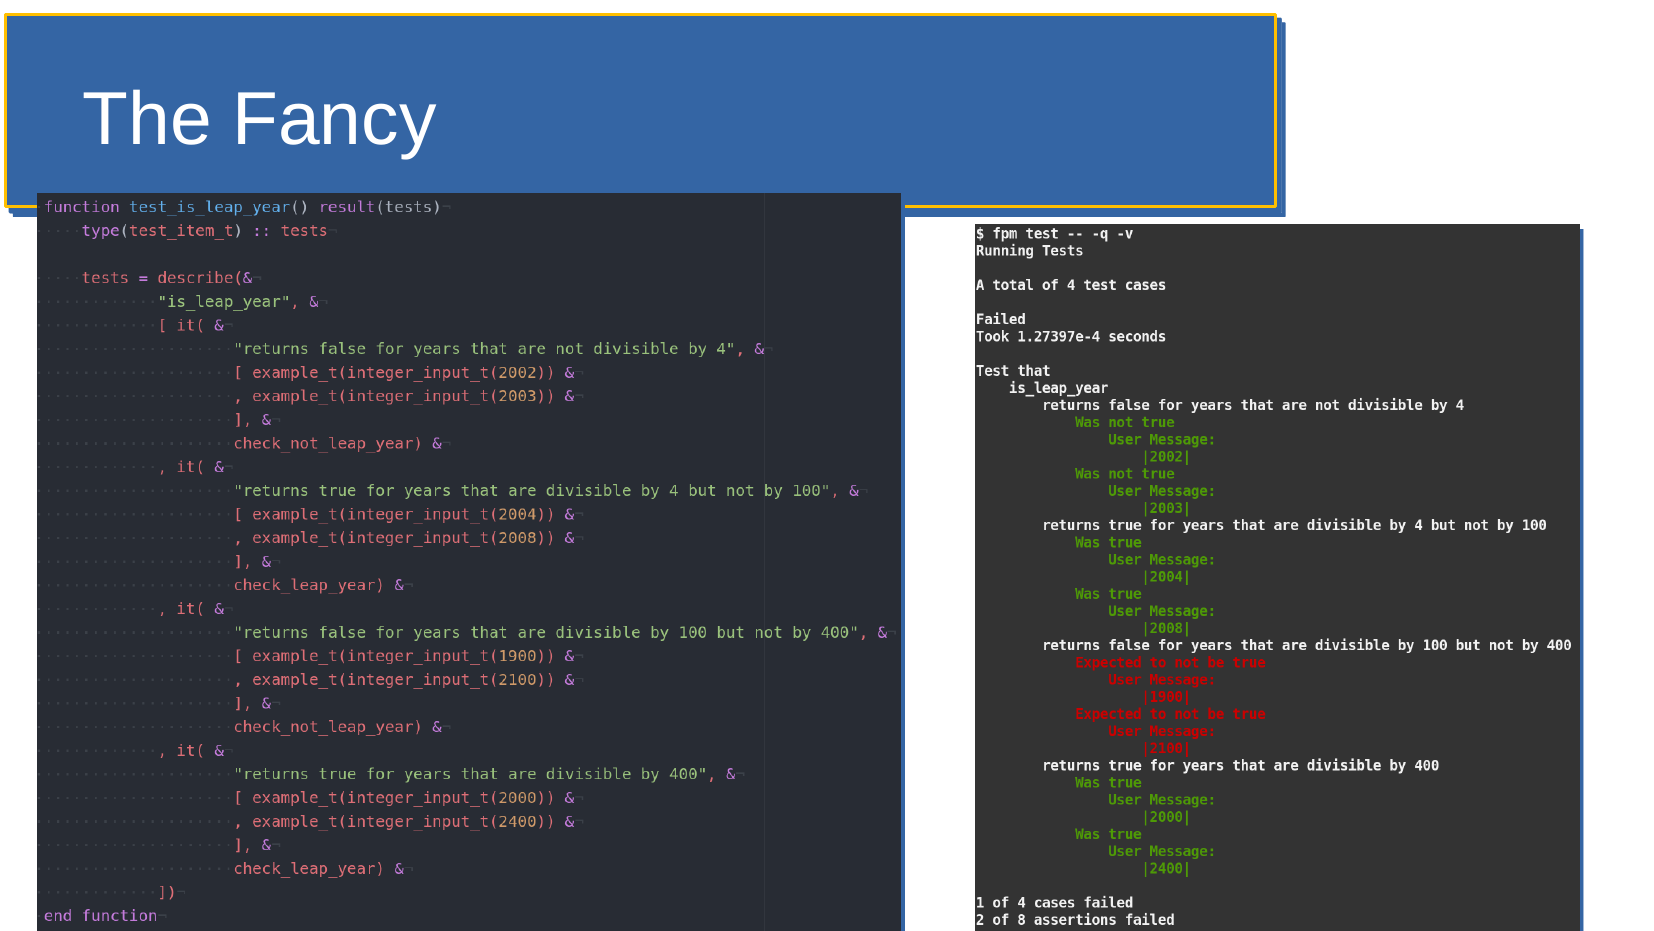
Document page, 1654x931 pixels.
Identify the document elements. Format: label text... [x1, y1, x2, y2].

picture [37, 193, 901, 931]
picture [975, 224, 1580, 931]
title The Fancy [82, 44, 1235, 192]
